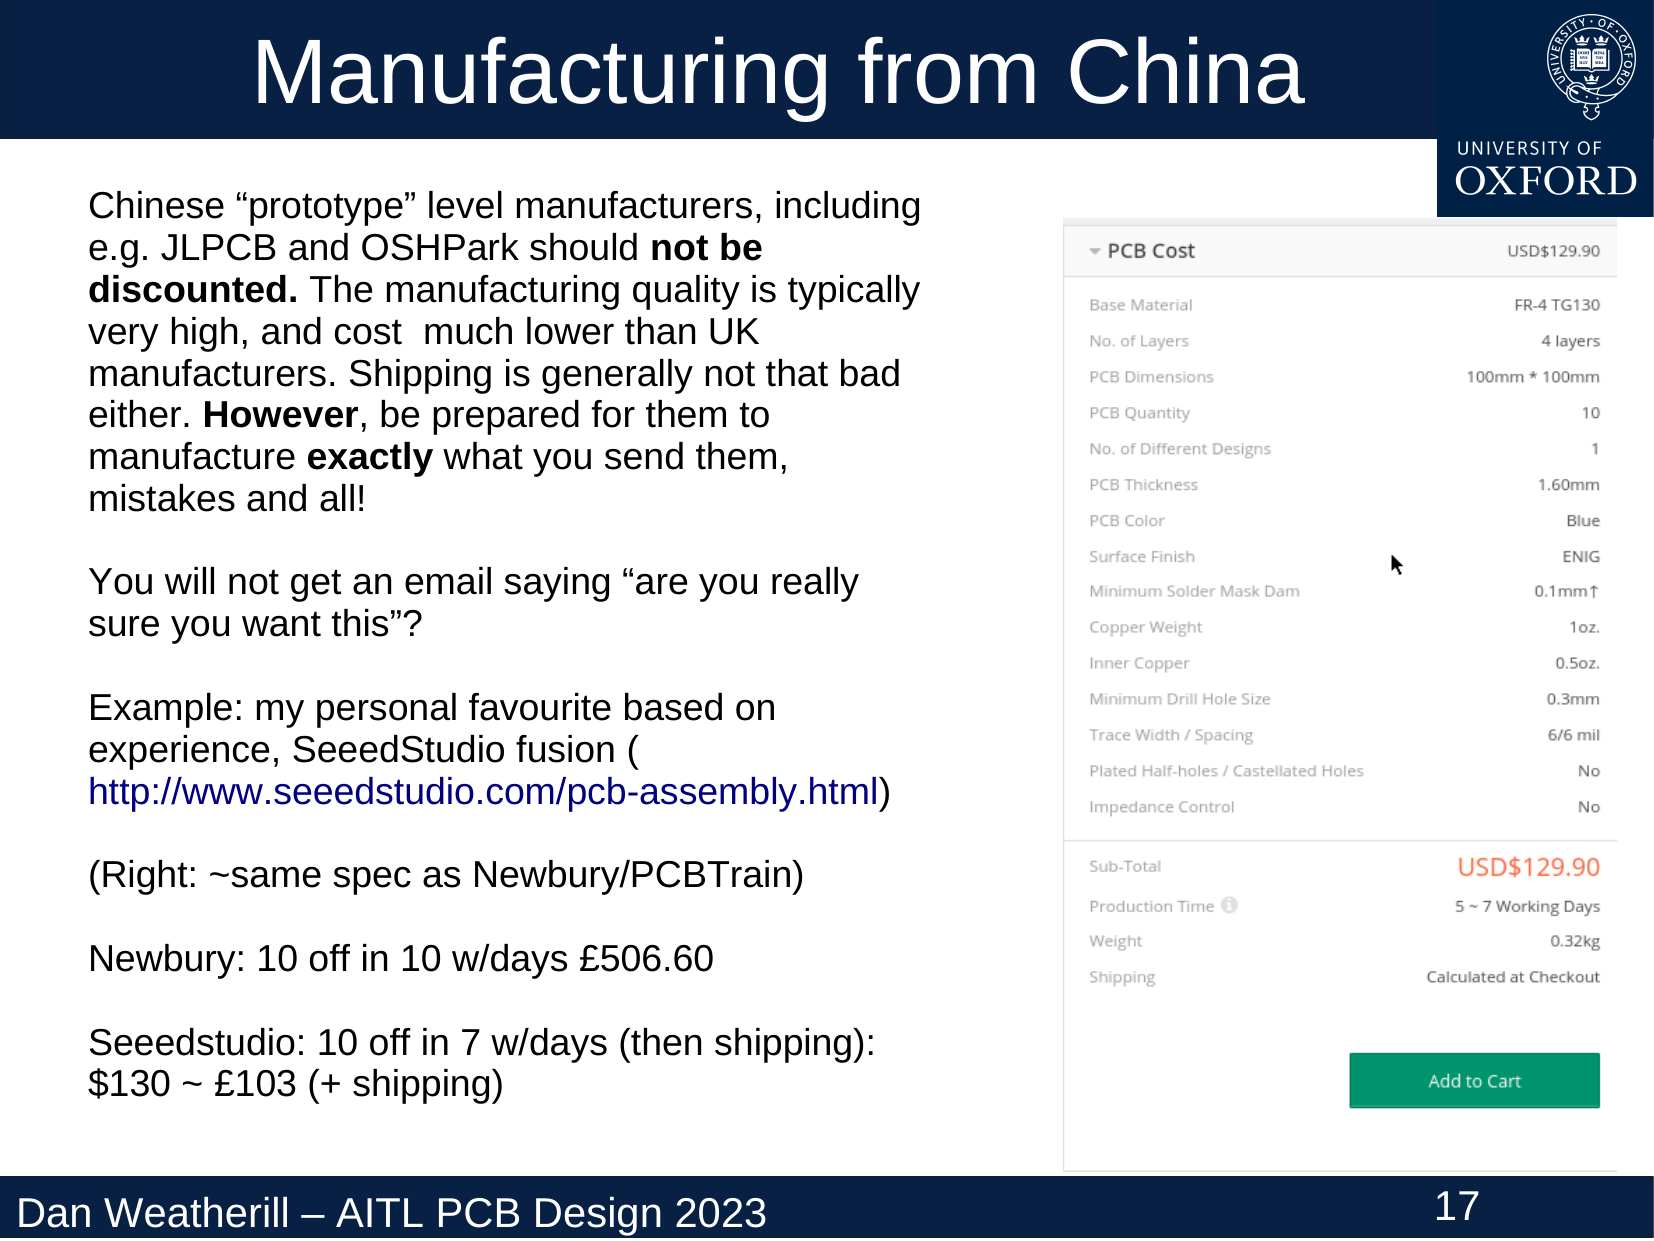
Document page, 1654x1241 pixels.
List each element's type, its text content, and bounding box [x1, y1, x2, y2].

text_box Chinese “prototype” level manufacturers, including e.g. JLPCB and OSHPark should not be discounted. The manufacturing quality is typically very high, and cost much lower than UK manufacturers. Shipping is generally not that bad either. However, be prepared for them to manufacture exactly what you send them, mistakes and all! You will not get an email saying “are you really sure you want this”? Example: my personal favourite based on experience, SeeedStudio fusion (http://www.seeedstudio.com/pcb-assembly.html) (Right: ~same spec as Newbury/PCBTrain) Newbury: 10 off in 10 w/days £506.60 Seeedstudio: 10 off in 7 w/days (then shipping): $130 ~ £103 (+ shipping) [73, 177, 954, 1113]
title Manufacturing from China [35, 0, 1524, 177]
picture [1437, 0, 1654, 217]
picture [1063, 218, 1617, 1172]
